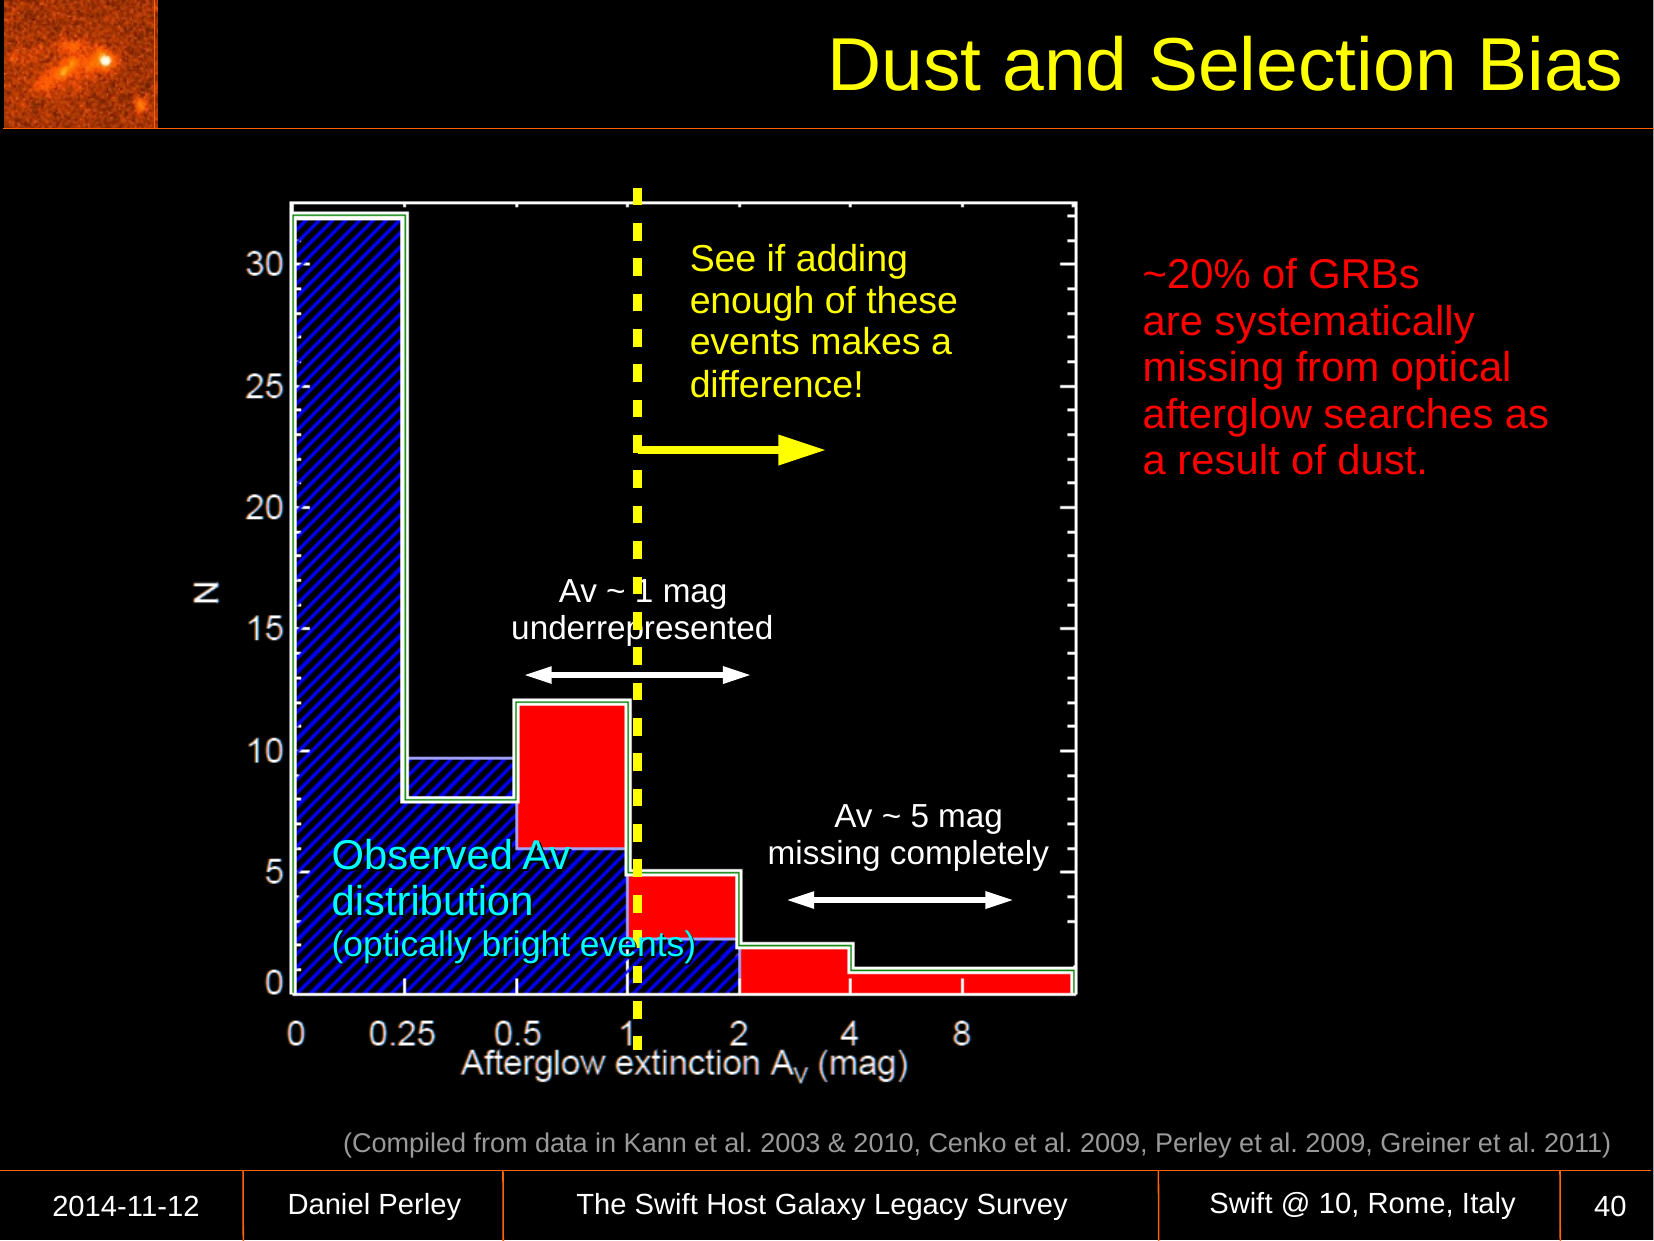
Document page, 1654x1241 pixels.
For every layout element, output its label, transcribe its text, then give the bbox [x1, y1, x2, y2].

text_box Observed Av distribution (optically bright events) [313, 821, 727, 975]
picture [4, 0, 154, 128]
text_box ~20% of GRBs are systematically missing from optical afterglow searches as a result of dust. [1125, 240, 1576, 494]
text_box See if adding enough of these events makes a difference! [675, 229, 1013, 413]
title Dust and Selection Bias [187, 21, 1624, 108]
text_box Av ~ 5 mag missing completely [750, 787, 1088, 889]
text_box Av ~ 1 mag underrepresented [493, 562, 794, 664]
picture [179, 187, 1088, 1088]
text_box (Compiled from data in Kann et al. 2003 & 2010, Cenko et al. 2009, Perley et al. 2009, Greiner et al. 2011) [325, 1117, 1654, 1169]
